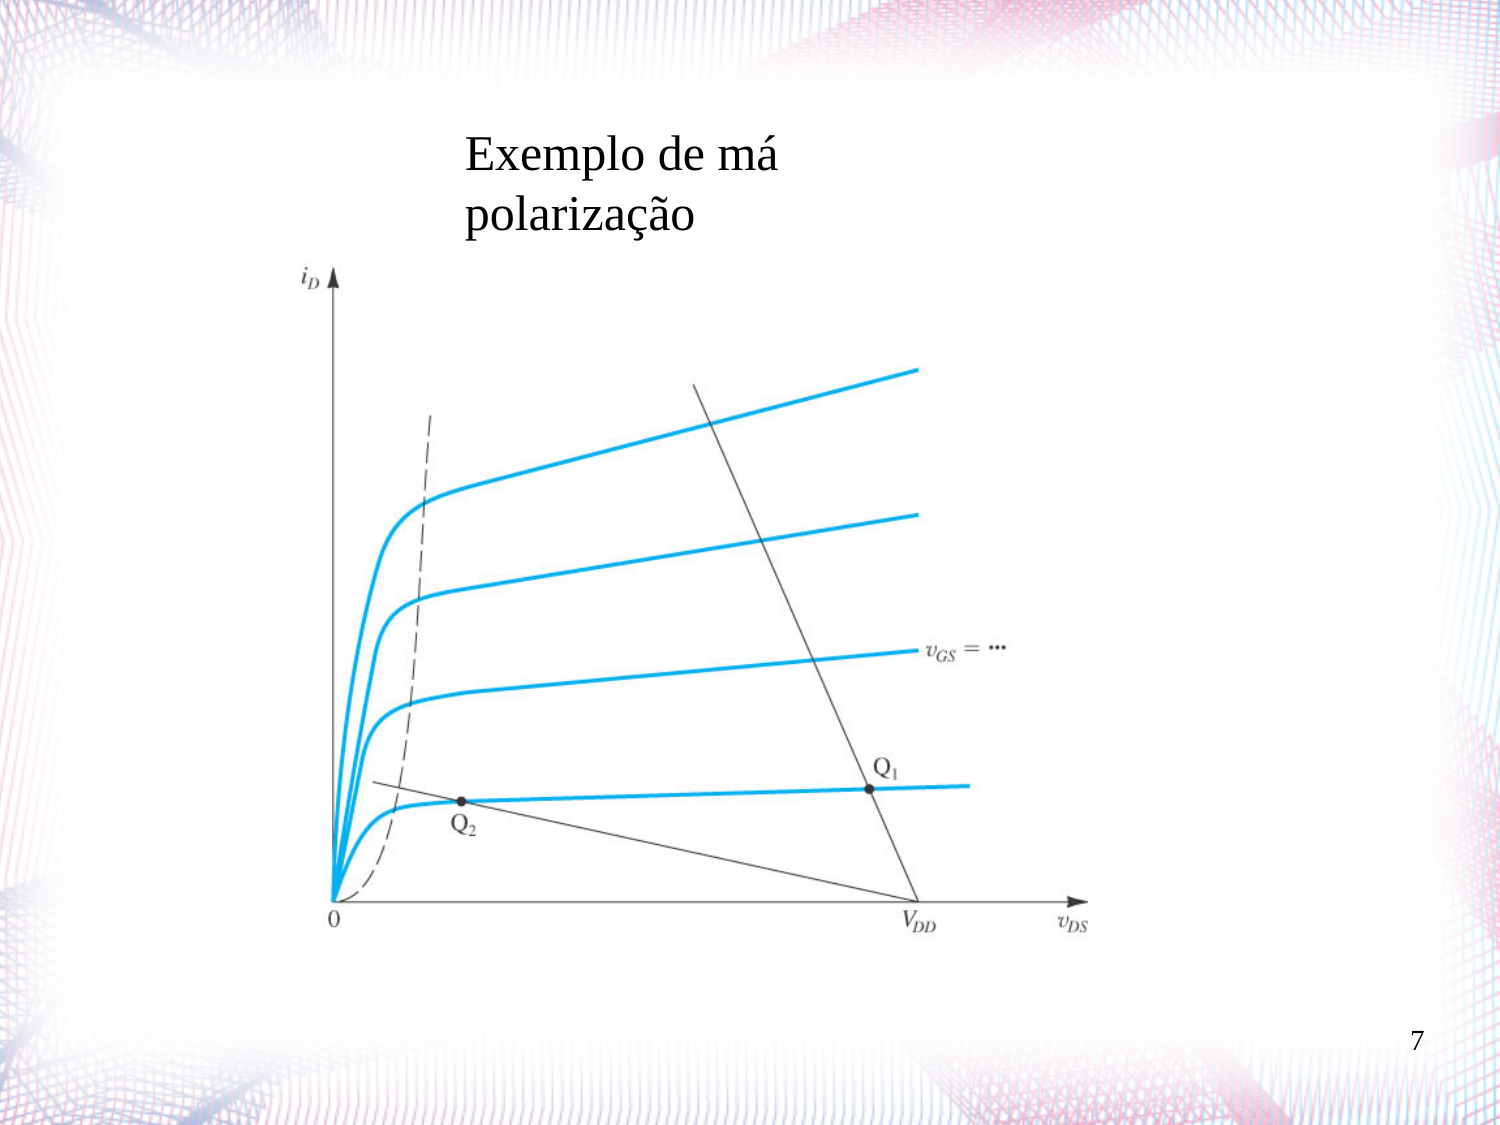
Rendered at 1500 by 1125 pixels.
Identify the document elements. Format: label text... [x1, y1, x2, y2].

text_box Exemplo de má polarização [450, 112, 1037, 225]
picture [0, 0, 1500, 1125]
